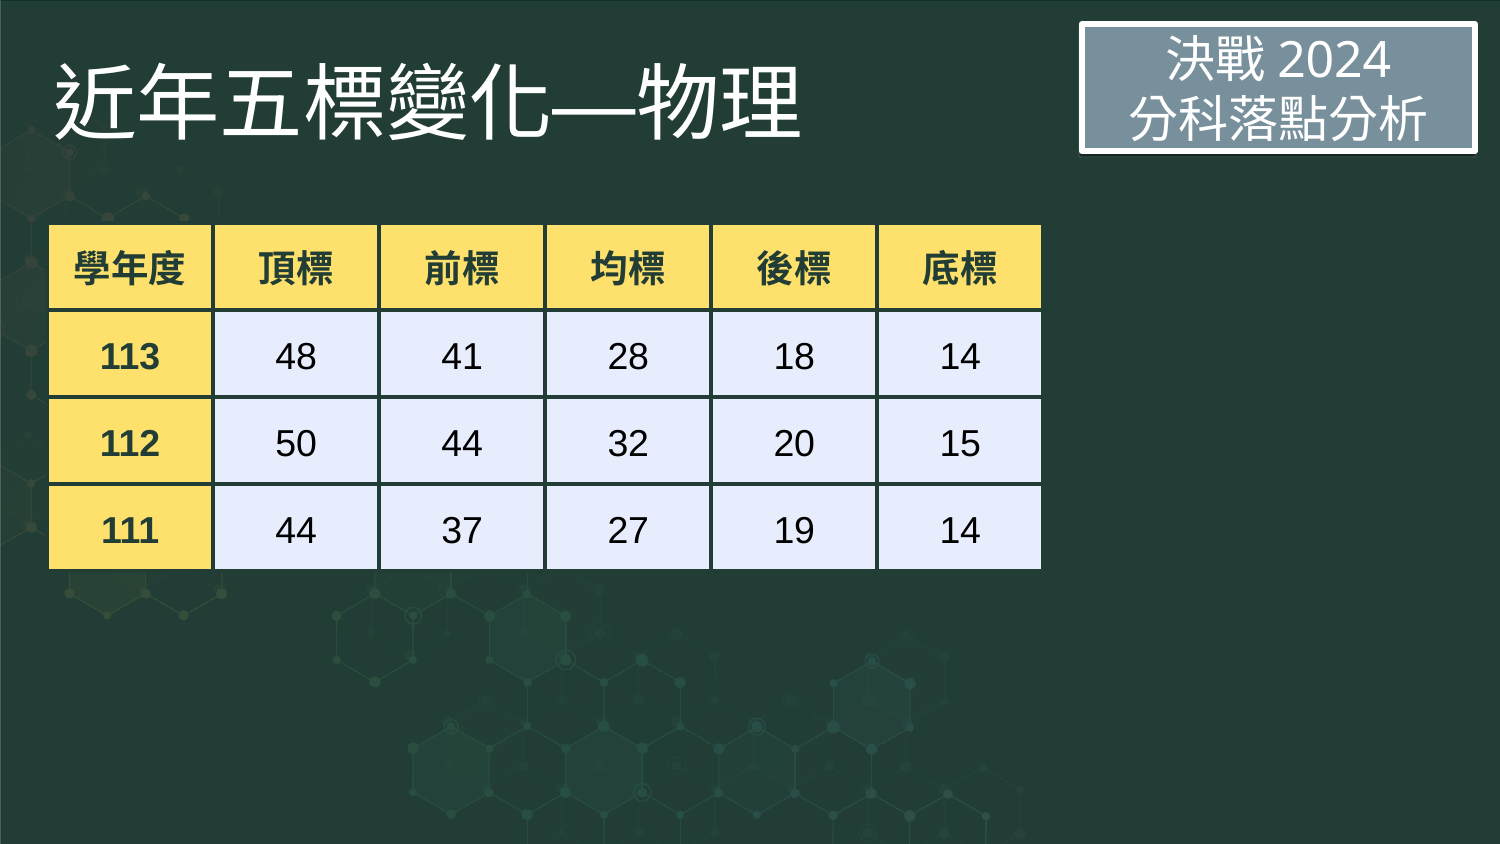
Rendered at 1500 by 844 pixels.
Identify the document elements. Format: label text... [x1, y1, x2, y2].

text_box 決戰2024 分科落點分析 [1081, 24, 1475, 151]
table_cell 111 [49, 486, 211, 569]
table_header 學年度 [49, 225, 211, 308]
picture [0, 0, 1500, 844]
table_cell 37 [381, 486, 543, 569]
table_cell 27 [547, 486, 709, 569]
table_cell 44 [215, 486, 377, 569]
table_cell 15 [879, 399, 1041, 482]
table_cell 18 [713, 312, 875, 395]
table_cell 112 [49, 399, 211, 482]
table_cell 32 [547, 399, 709, 482]
table_cell 48 [215, 312, 377, 395]
table_cell 19 [713, 486, 875, 569]
table_cell 44 [381, 399, 543, 482]
title 近年五標變化—物理 [38, 35, 1437, 178]
table_header 後標 [713, 225, 875, 308]
table_header 前標 [381, 225, 543, 308]
table_cell 20 [713, 399, 875, 482]
table_header 底標 [879, 225, 1041, 308]
table_cell 113 [49, 312, 211, 395]
table_cell 14 [879, 312, 1041, 395]
table_cell 14 [879, 486, 1041, 569]
table_header 均標 [547, 225, 709, 308]
table_header 頂標 [215, 225, 377, 308]
table_cell 50 [215, 399, 377, 482]
table_cell 28 [547, 312, 709, 395]
table_cell 41 [381, 312, 543, 395]
